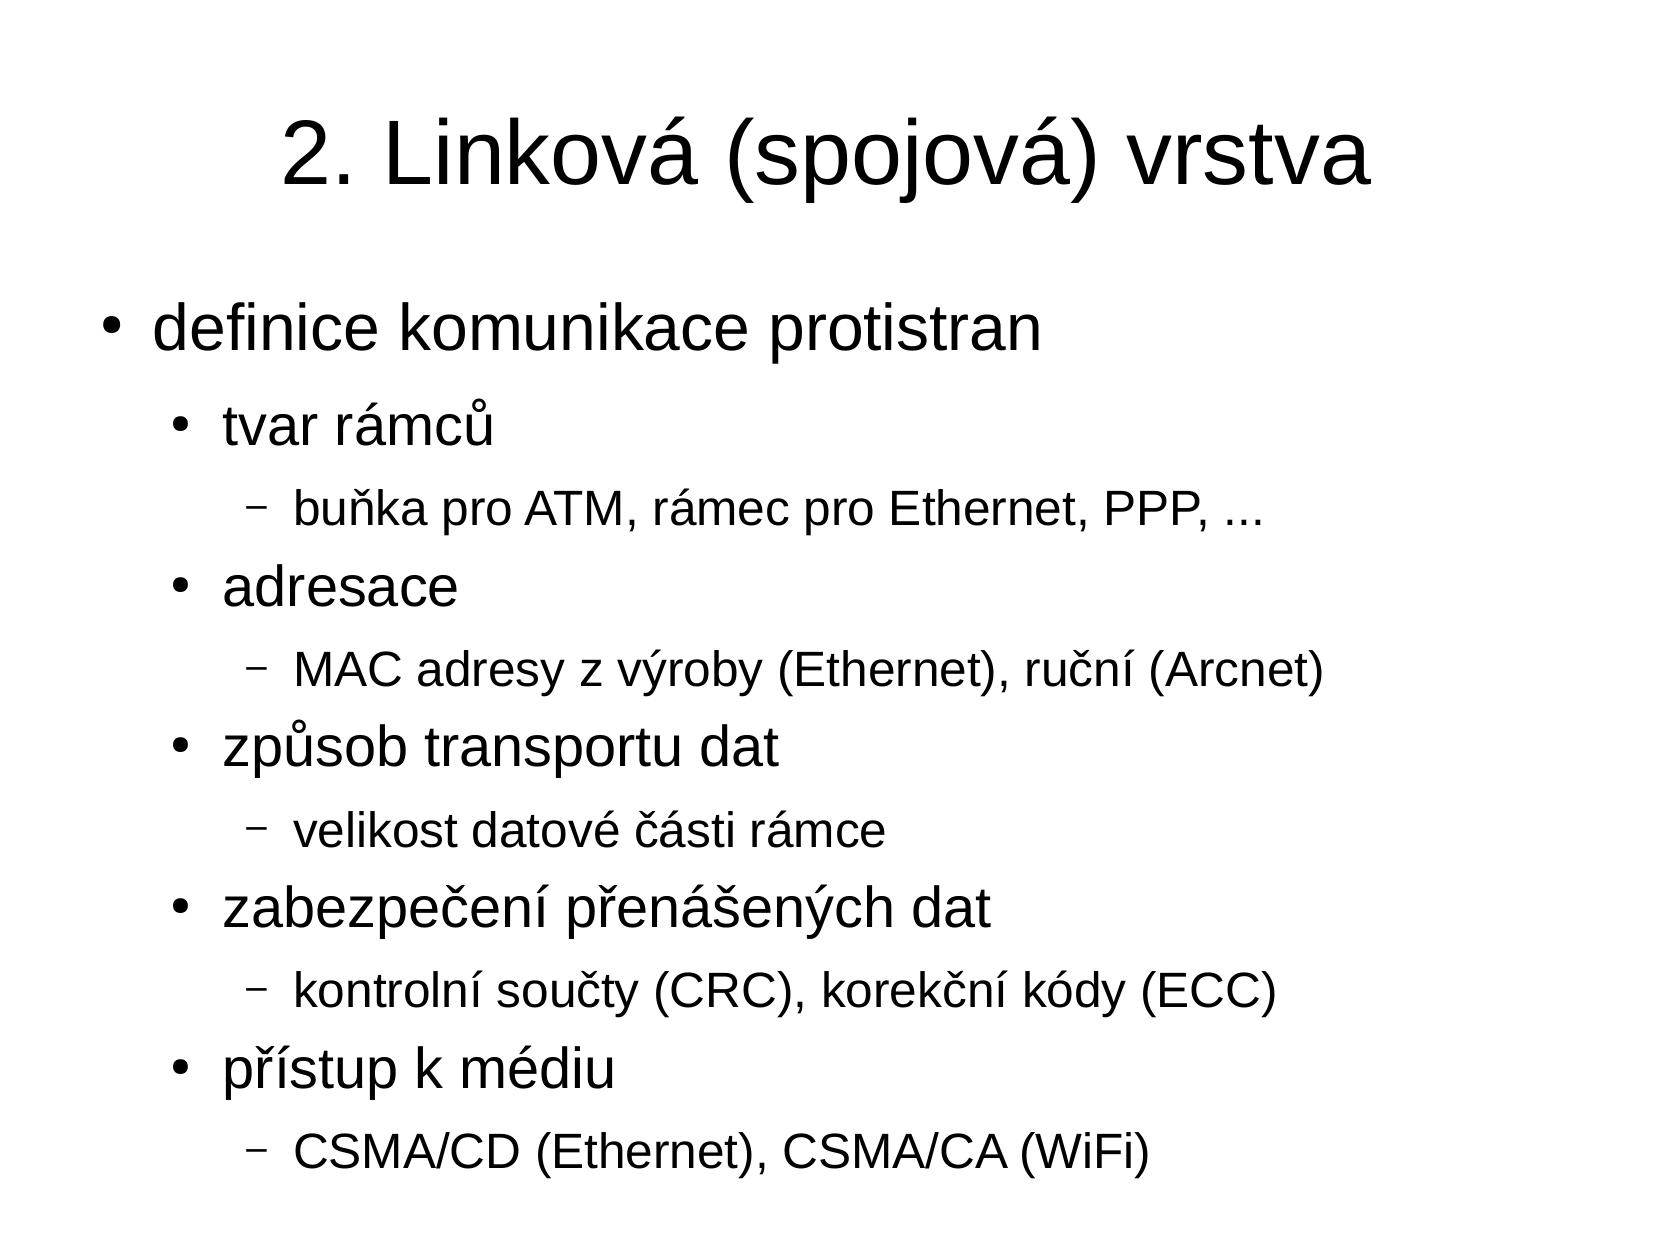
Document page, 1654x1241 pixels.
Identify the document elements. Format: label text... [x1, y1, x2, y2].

list definice komunikace protistran tvar rámců buňka pro ATM, rámec pro Ethernet, PPP, ... adresace MAC adresy z výroby (Ethernet), ruční (Arcnet) způsob transportu dat velikost datové části rámce zabezpečení přenášených dat kontrolní součty (CRC), korekční kódy (ECC) přístup k médiu CSMA/CD (Ethernet), CSMA/CA (WiFi) [82, 290, 1571, 1182]
title 2. Linková (spojová) vrstva [82, 49, 1571, 257]
